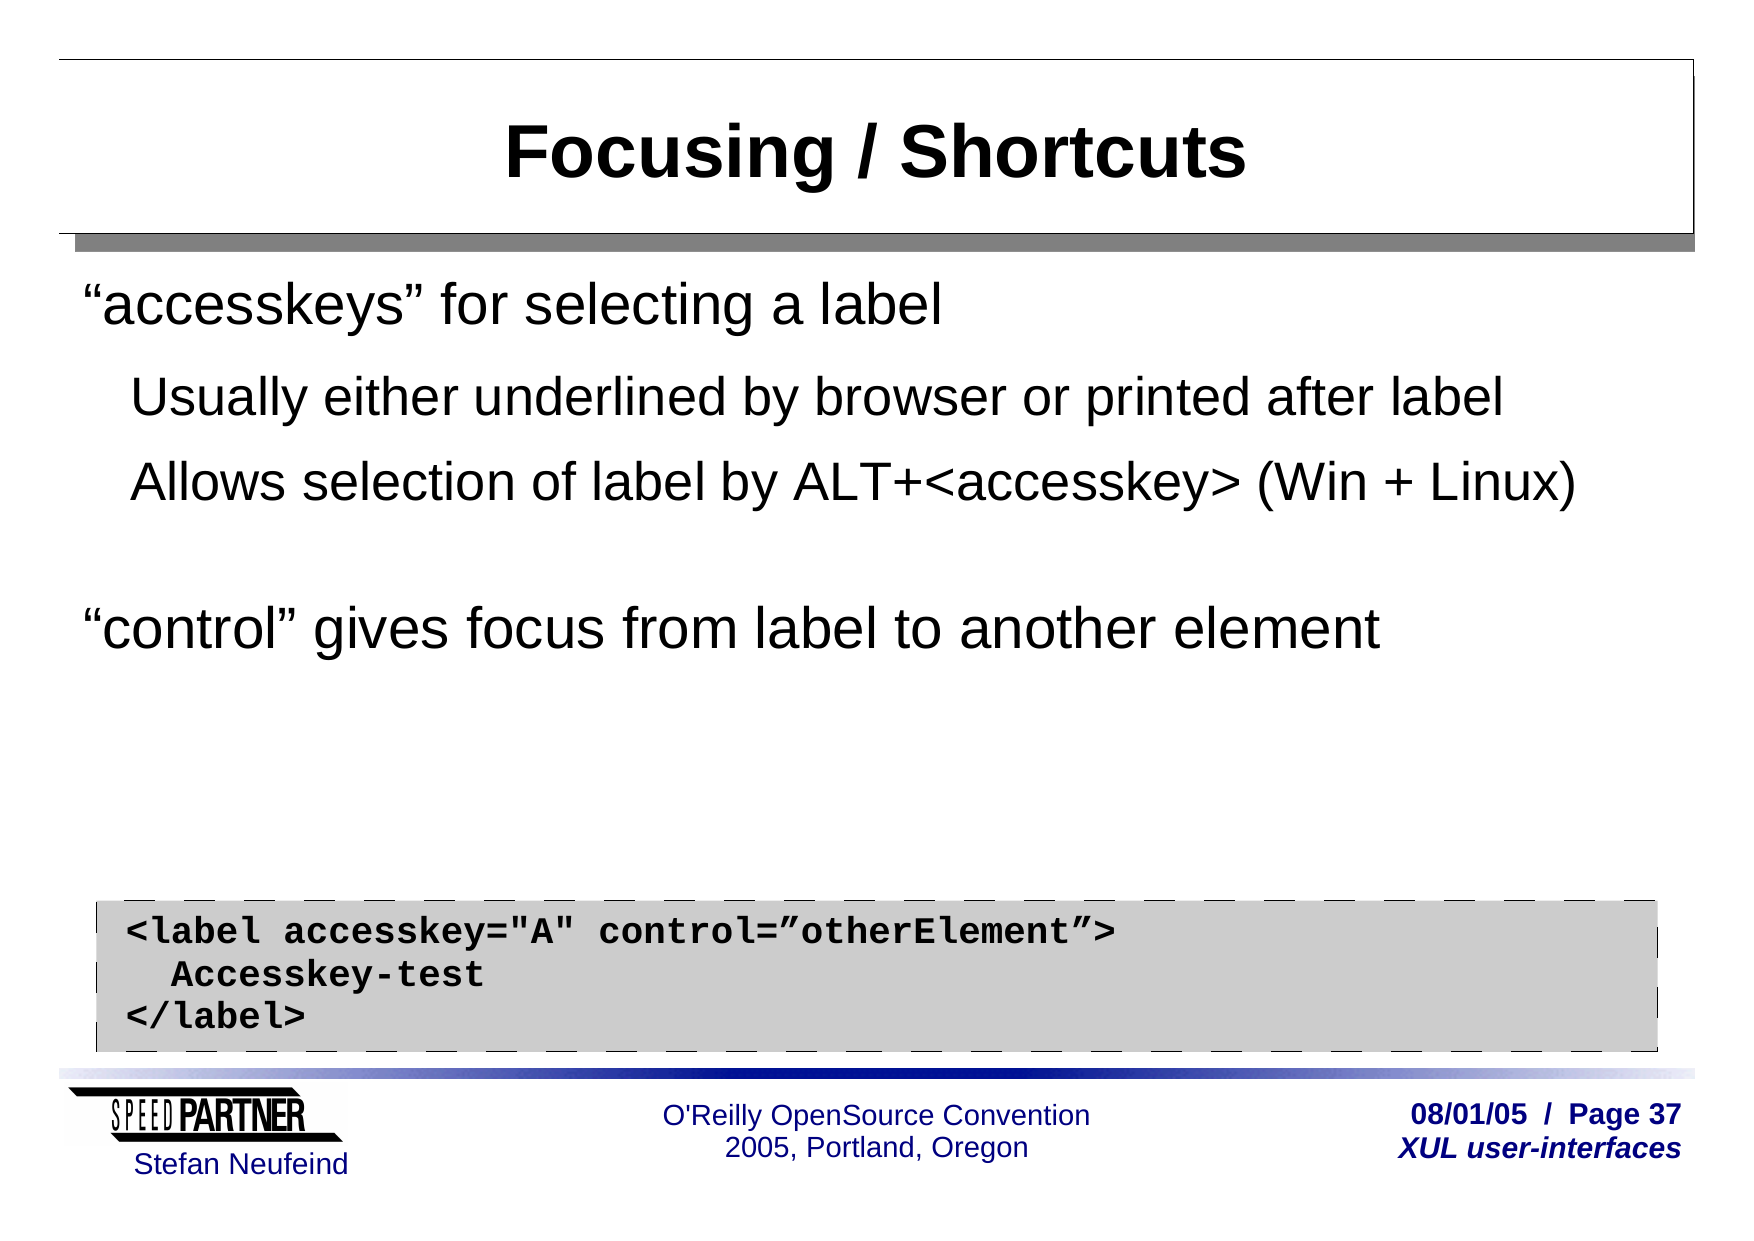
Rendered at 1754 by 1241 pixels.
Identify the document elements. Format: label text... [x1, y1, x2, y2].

text_box <label accesskey="A" control=”otherElement”> Accesskey-test </label> [96, 900, 1658, 1052]
picture [59, 1068, 1695, 1079]
list “accesskeys” for selecting a label Usually either underlined by browser or printed after label Allows selection of label by ALT+<accesskey> (Win + Linux) “control” gives focus from label to another element [71, 272, 1695, 1055]
title Focusing / Shortcuts [59, 59, 1695, 244]
picture [64, 1082, 348, 1146]
